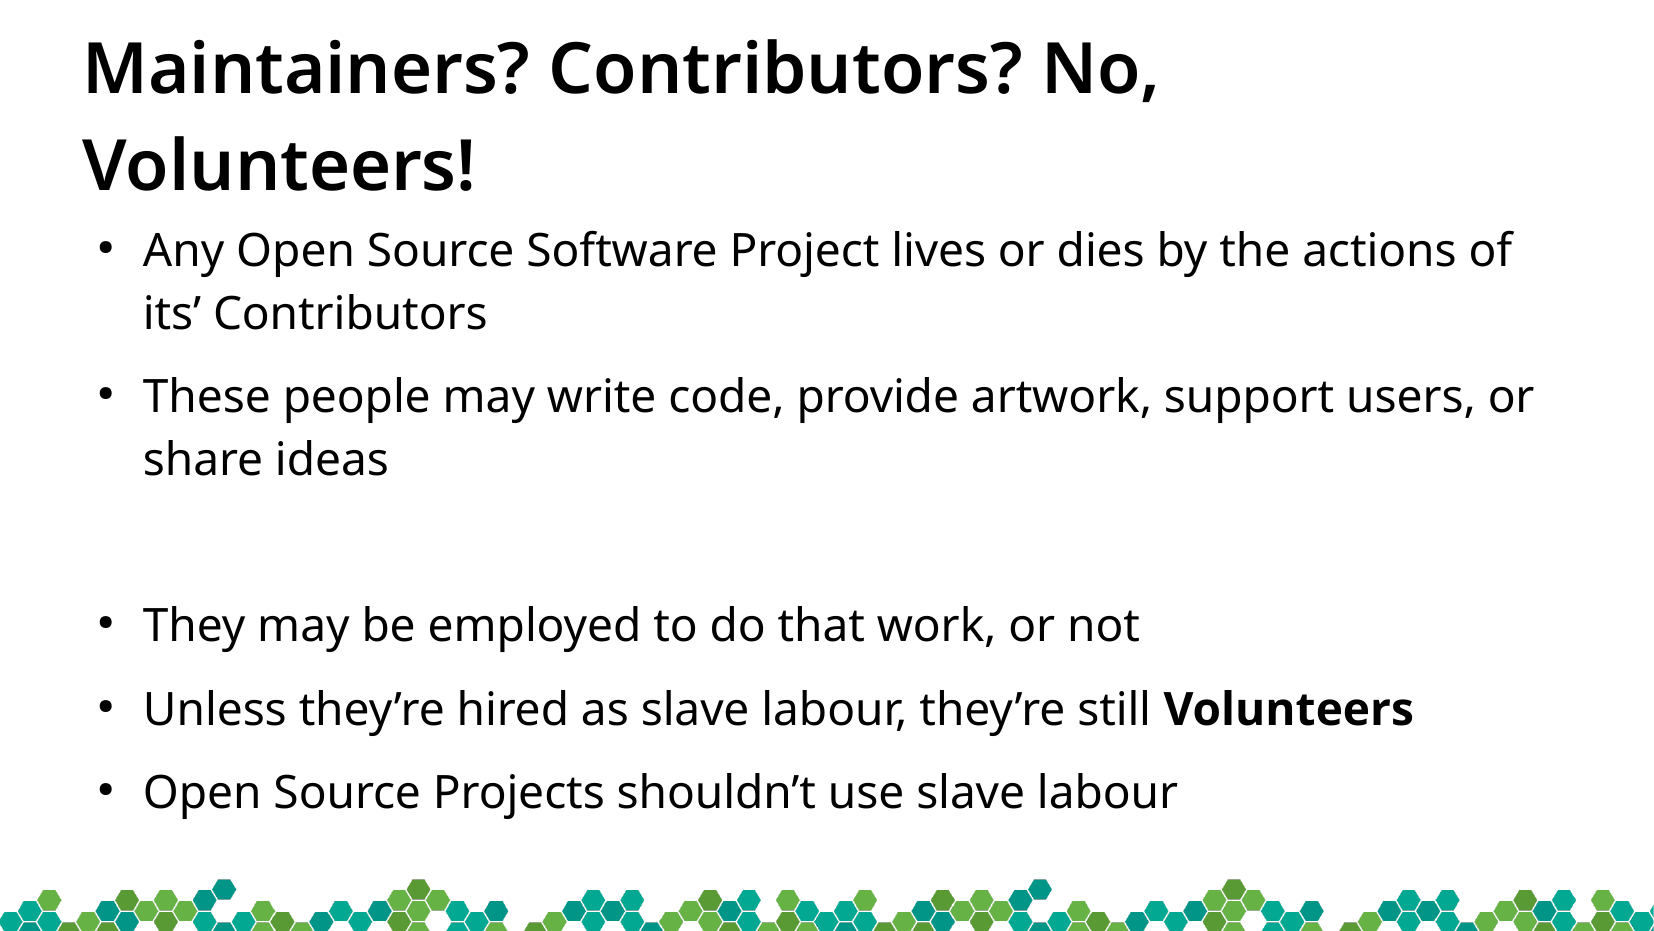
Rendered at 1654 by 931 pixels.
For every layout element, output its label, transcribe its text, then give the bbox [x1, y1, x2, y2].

title Maintainers? Contributors? No, Volunteers! [82, 37, 1571, 193]
list Any Open Source Software Project lives or dies by the actions of its’ Contributors These people may write code, provide artwork, support users, or share ideas They may be employed to do that work, or not Unless they’re hired as slave labour, they’re still Volunteers Open Source Projects shouldn’t use slave labour [82, 217, 1571, 830]
picture [0, 871, 1654, 931]
